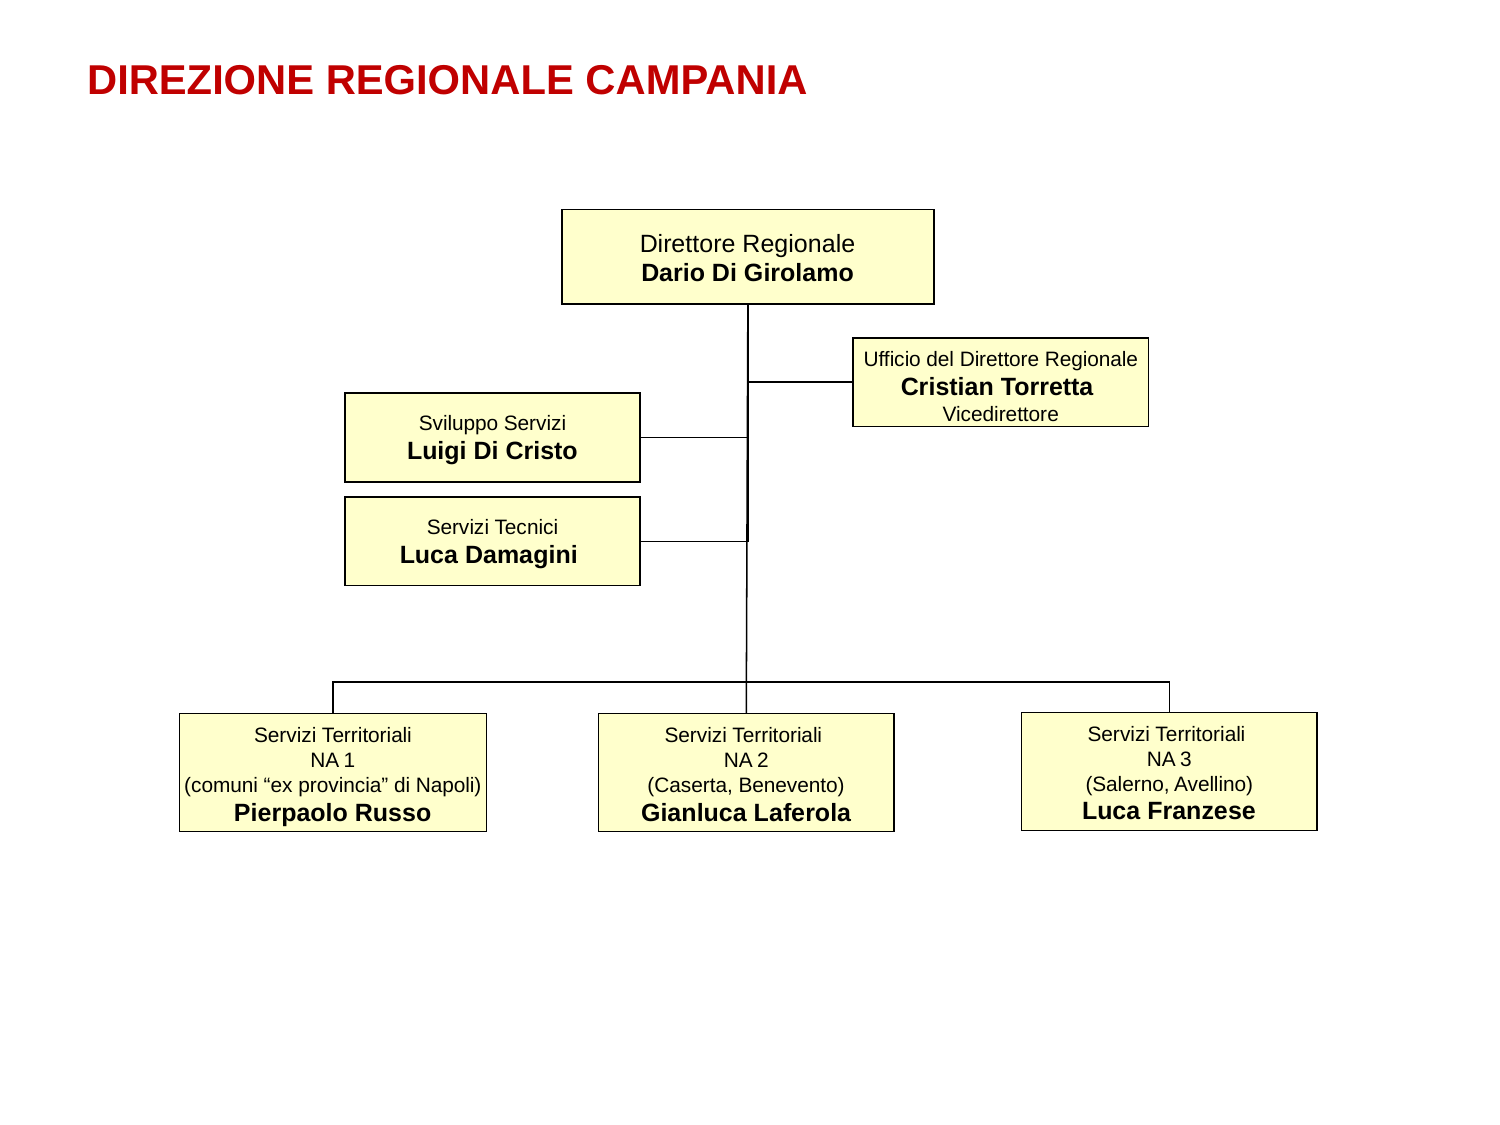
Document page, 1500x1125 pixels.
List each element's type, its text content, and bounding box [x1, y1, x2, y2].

text_box Servizi Territoriali NA 1 (comuni “ex provincia” di Napoli) Pierpaolo Russo [179, 714, 486, 832]
text_box Servizi Territoriali NA 2 (Caserta, Benevento) Gianluca Laferola [599, 714, 894, 832]
text_box Servizi Territoriali NA 3 (Salerno, Avellino) Luca Franzese [1022, 713, 1317, 831]
text_box Ufficio del Direttore Regionale Cristian Torretta Vicedirettore [853, 338, 1148, 426]
text_box Servizi Tecnici Luca Damagini [345, 497, 640, 586]
text_box Sviluppo Servizi Luigi Di Cristo [345, 393, 640, 482]
text_box DIREZIONE REGIONALE CAMPANIA [72, 45, 1462, 128]
text_box Direttore Regionale Dario Di Girolamo [562, 210, 934, 304]
